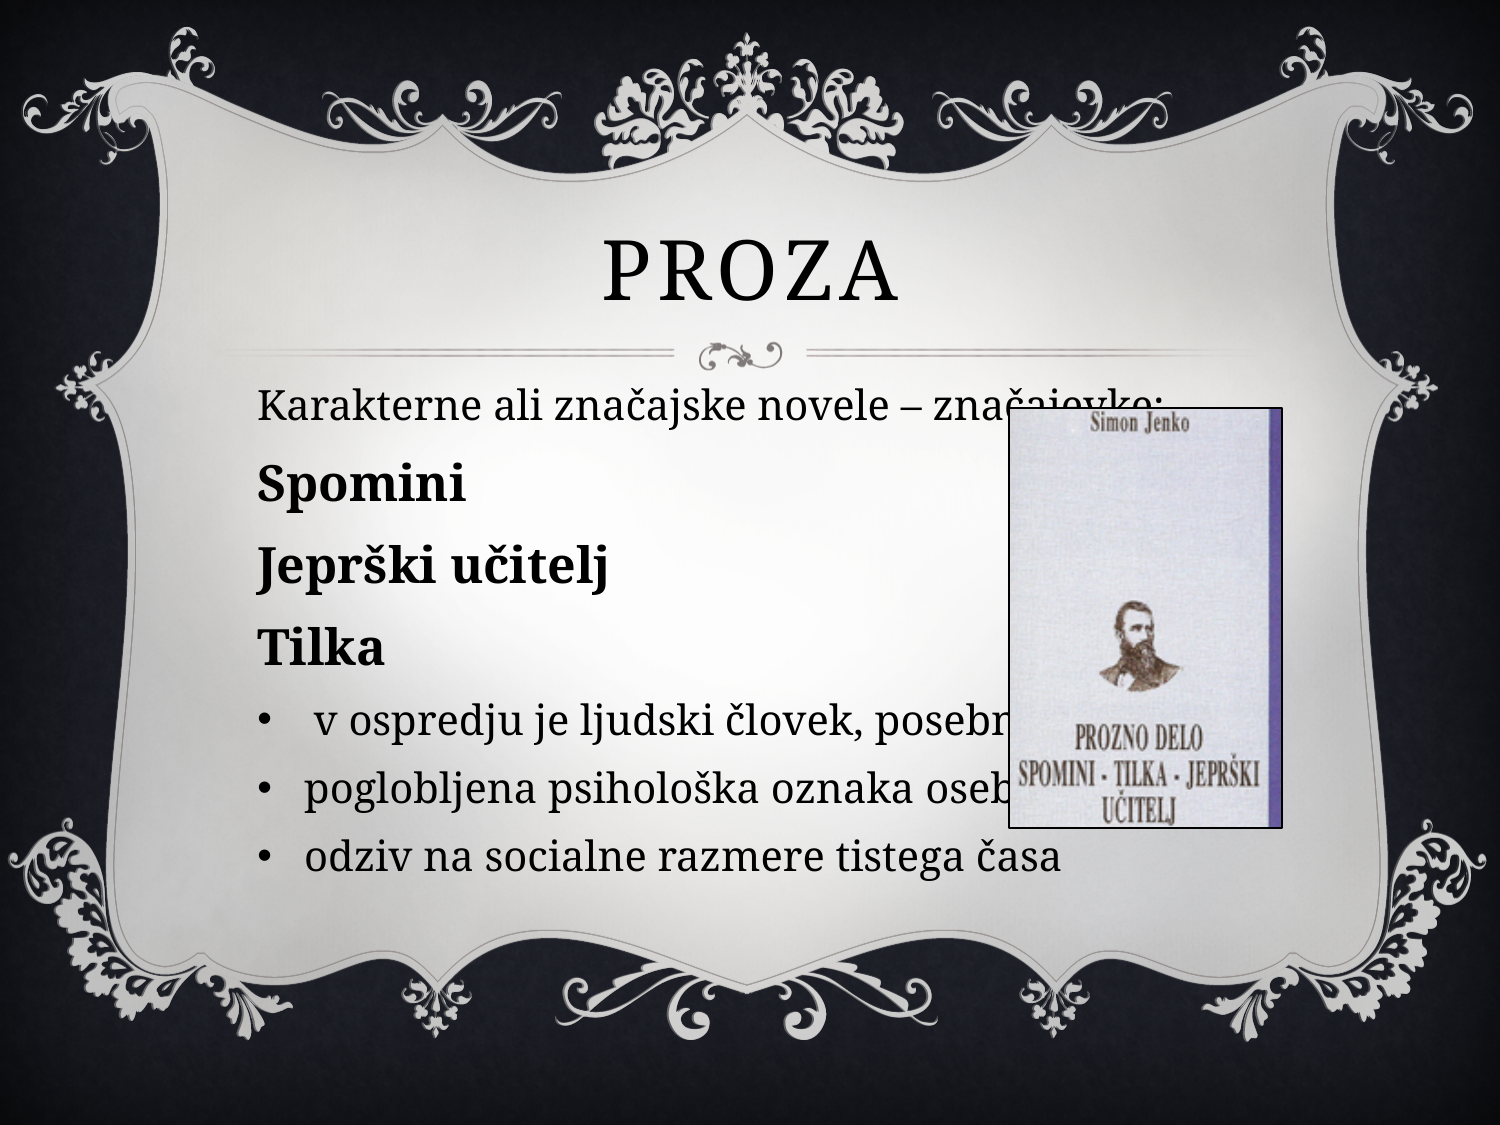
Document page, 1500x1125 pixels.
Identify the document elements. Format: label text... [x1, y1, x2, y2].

picture [0, 0, 1500, 1125]
list Karakterne ali značajske novele – značajevke: Spomini Jeprški učitelj Tilka v ospredju je ljudski človek, posebnež poglobljena psihološka oznaka oseb odziv na socialne razmere tistega časa [242, 361, 1293, 905]
title proza [225, 212, 1275, 325]
